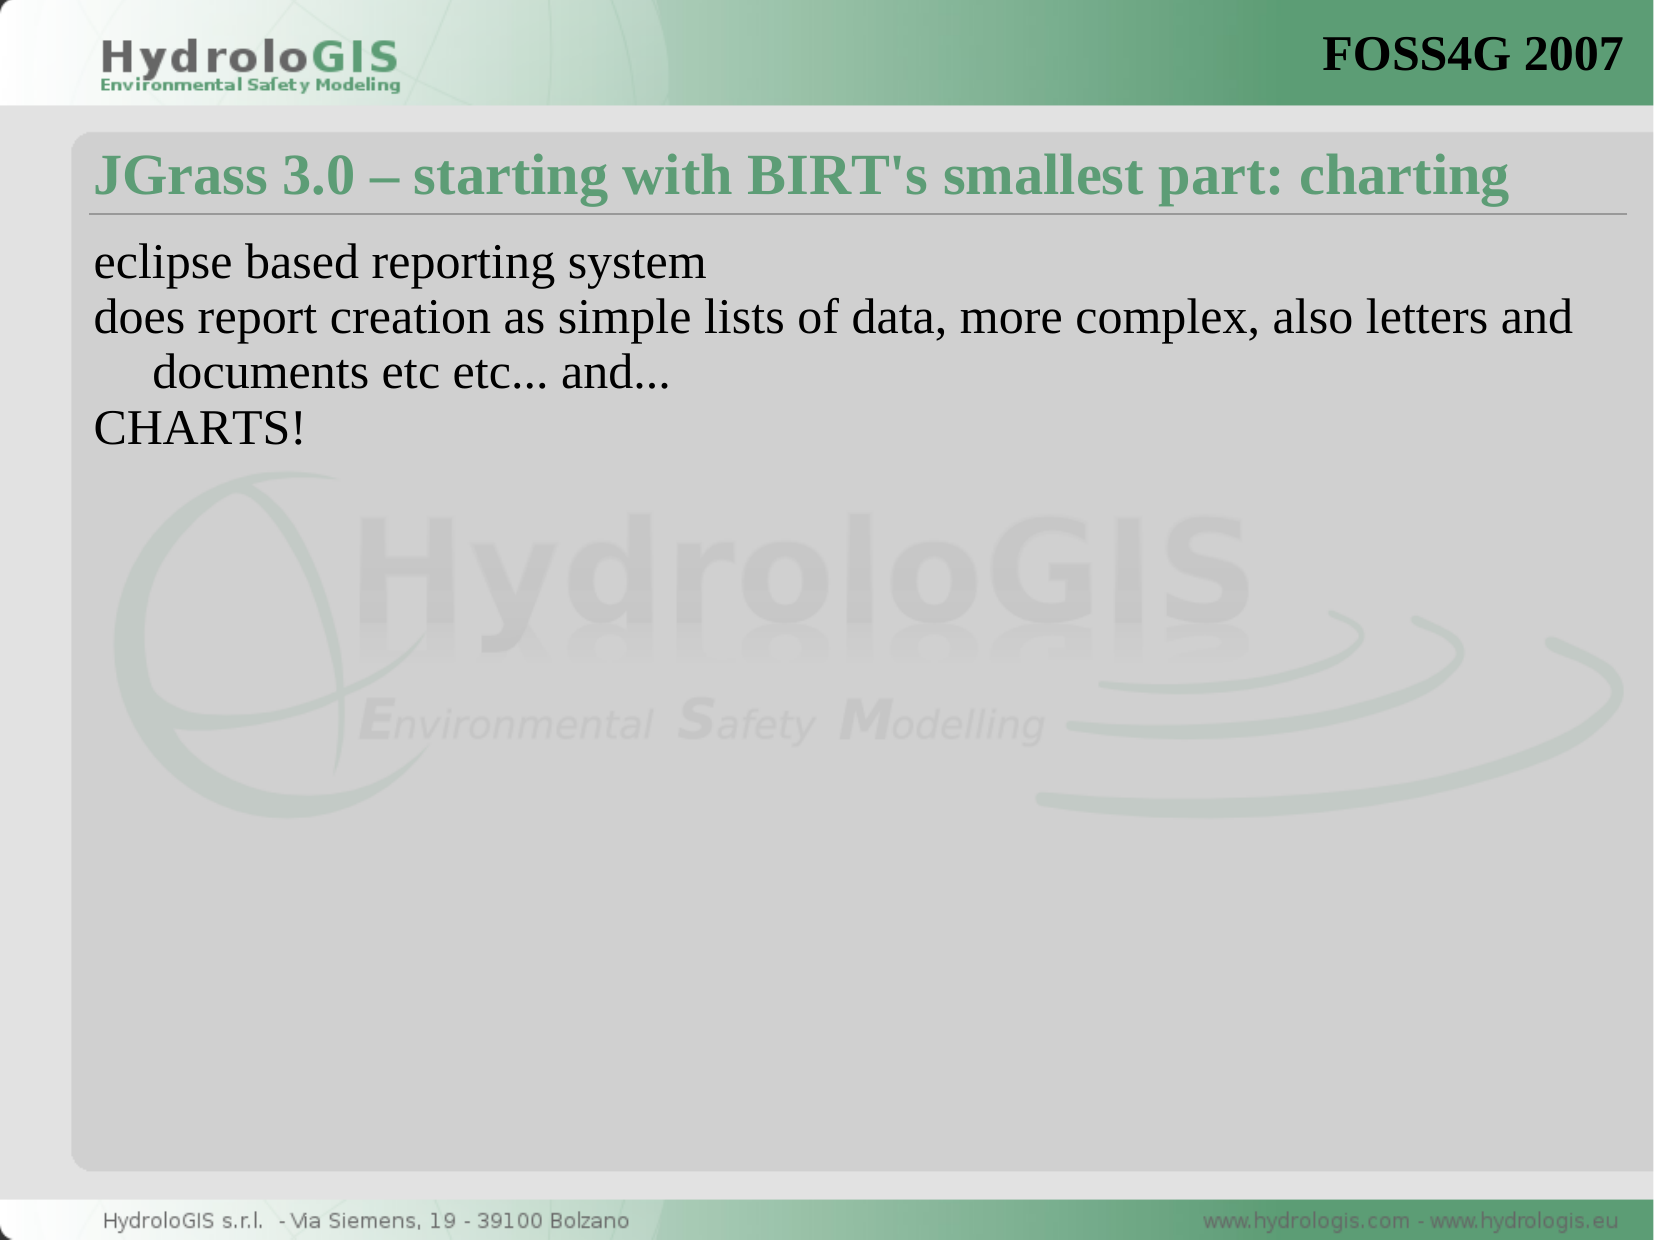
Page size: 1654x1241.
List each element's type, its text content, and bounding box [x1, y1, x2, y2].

text_box eclipse based reporting system does report creation as simple lists of data, more complex, also letters and documents etc etc... and... CHARTS! [93, 233, 1627, 461]
picture [0, 0, 1654, 1240]
title JGrass 3.0 – starting with BIRT's smallest part: charting [93, 134, 1600, 215]
